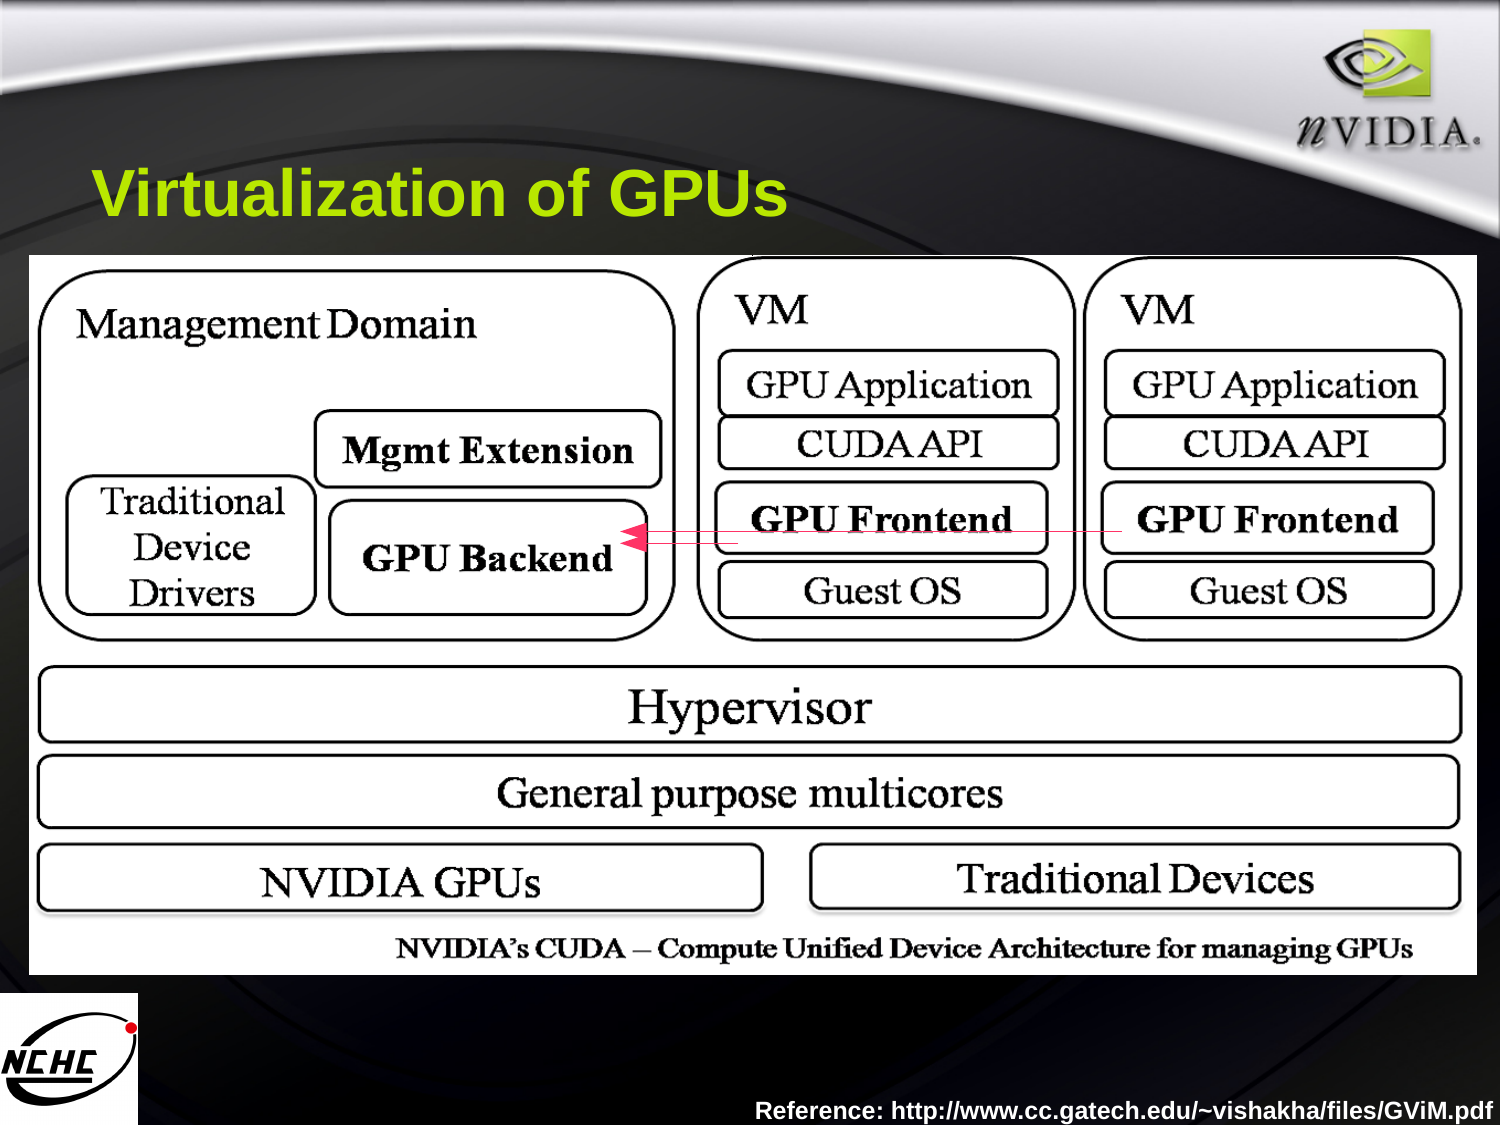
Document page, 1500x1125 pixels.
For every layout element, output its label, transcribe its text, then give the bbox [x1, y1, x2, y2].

picture [0, 0, 1500, 1125]
title Virtualization of GPUs [91, 153, 1213, 234]
text_box Reference: http://www.cc.gatech.edu/~vishakha/files/GViM.pdf [614, 1096, 1500, 1125]
